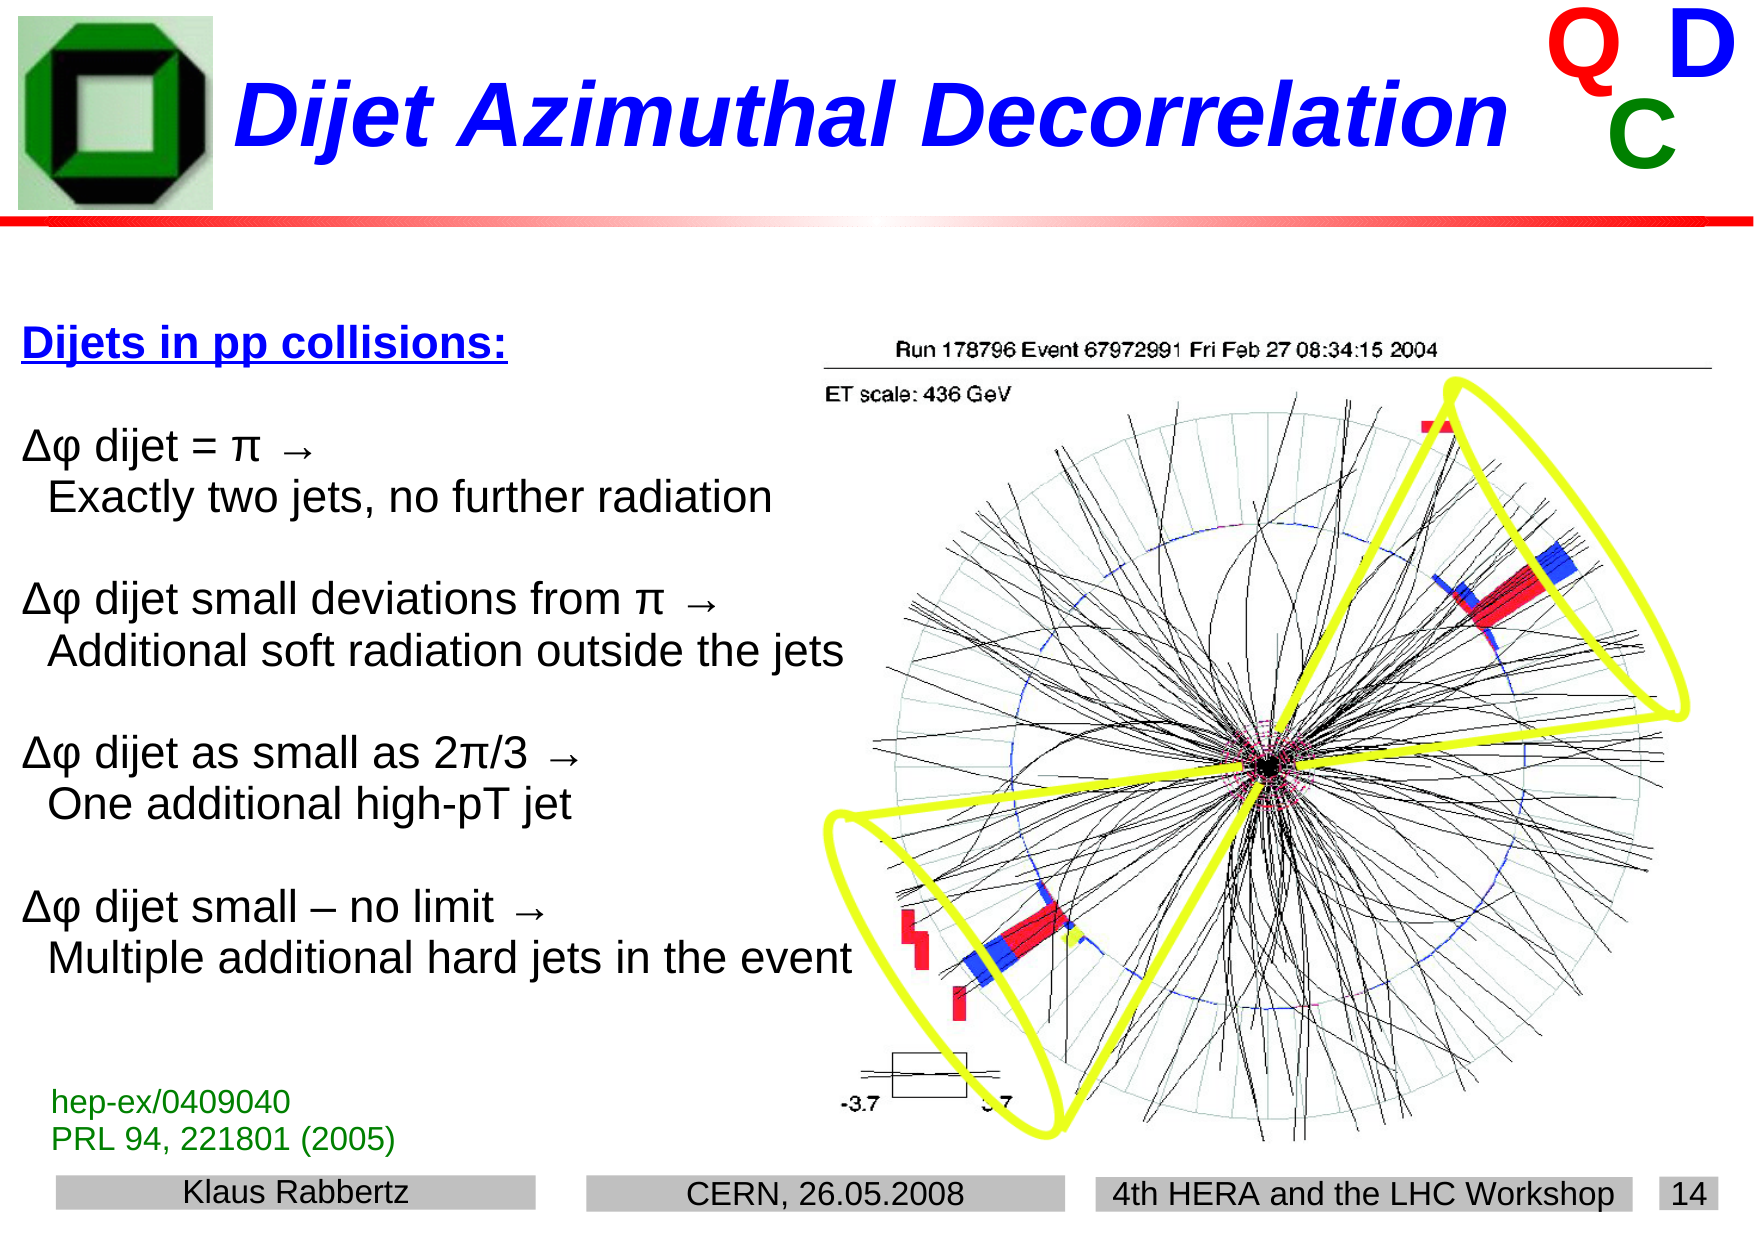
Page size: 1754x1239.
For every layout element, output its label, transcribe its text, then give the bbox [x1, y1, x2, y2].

picture [800, 331, 1724, 1164]
picture [18, 16, 213, 210]
text_box hep-ex/0409040 PRL 94, 221801 (2005) [39, 1071, 409, 1170]
text_box Dijets in pp collisions: Δφ dijet = π → Exactly two jets, no further radiation Δφ dijet small deviations from π → Additional soft radiation outside the jets Δφ dijet as small as 2π/3 → One additional high-pT jet Δφ dijet small – no limit → Multiple additional hard jets in the event [9, 305, 894, 1137]
title Dijet Azimuthal Decorrelation [220, 27, 1525, 202]
